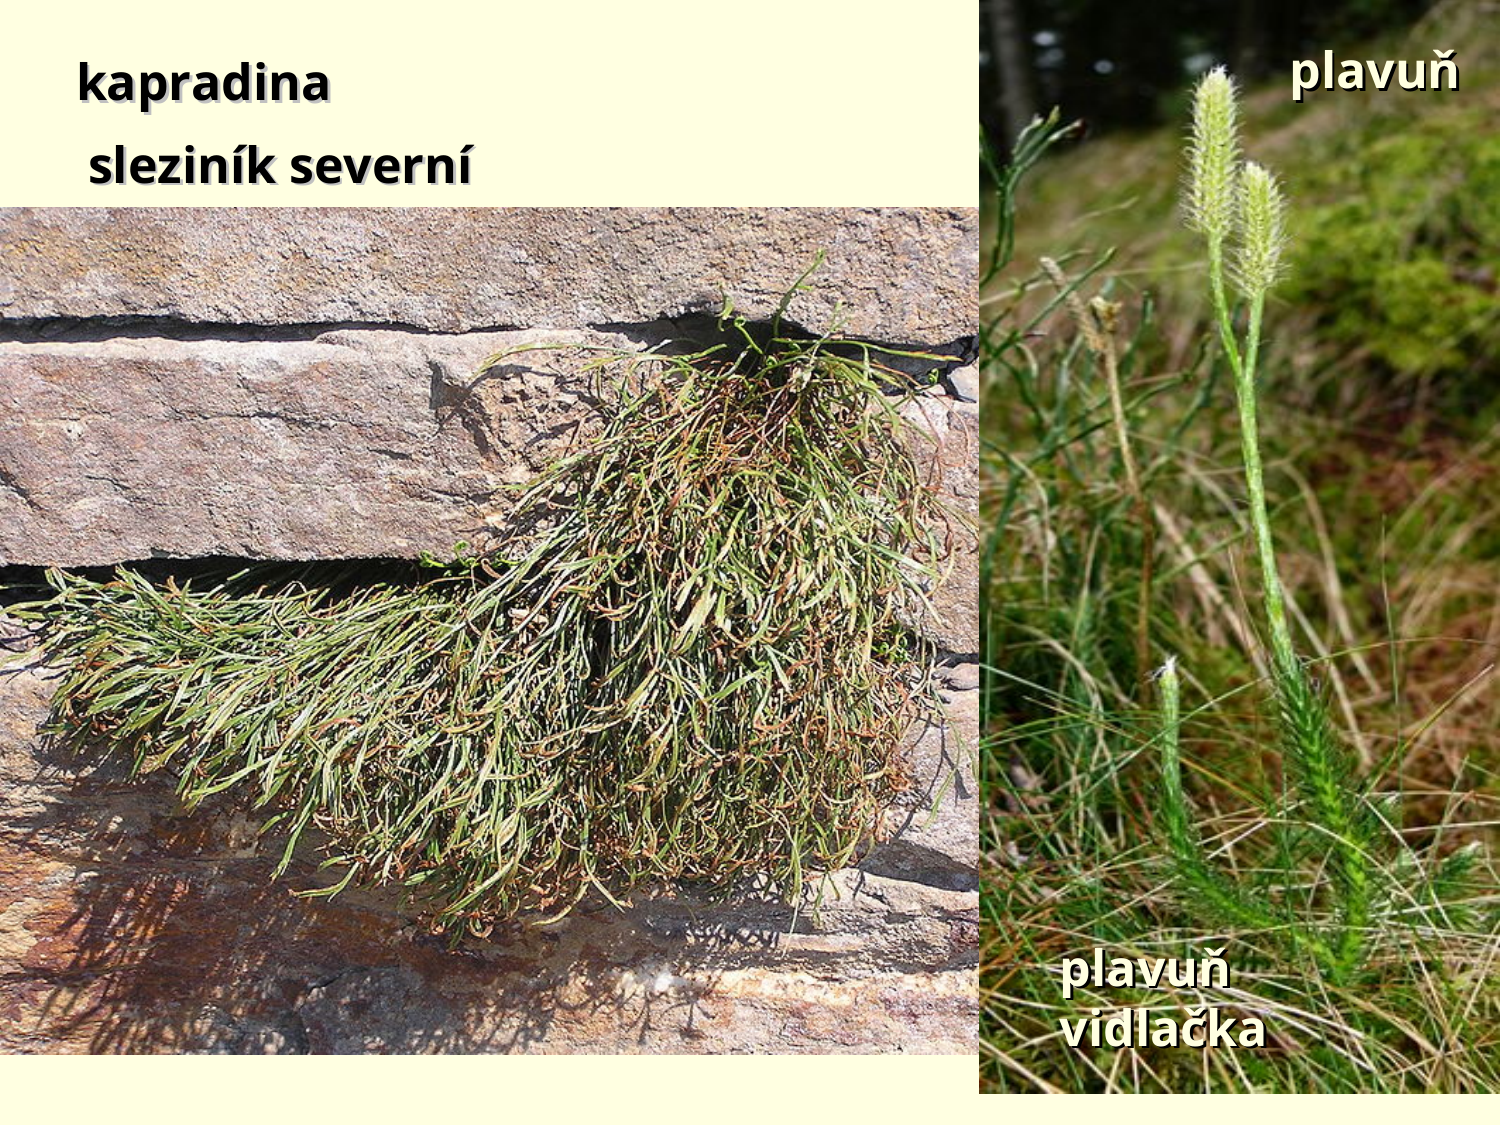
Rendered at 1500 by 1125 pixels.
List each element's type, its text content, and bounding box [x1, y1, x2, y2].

text_box sleziník severní [73, 125, 488, 201]
text_box kapradina [61, 42, 348, 119]
text_box plavuň [1274, 30, 1476, 107]
picture [0, 0, 1500, 1094]
text_box plavuň vidlačka [1045, 928, 1447, 1064]
title [150, 45, 979, 207]
